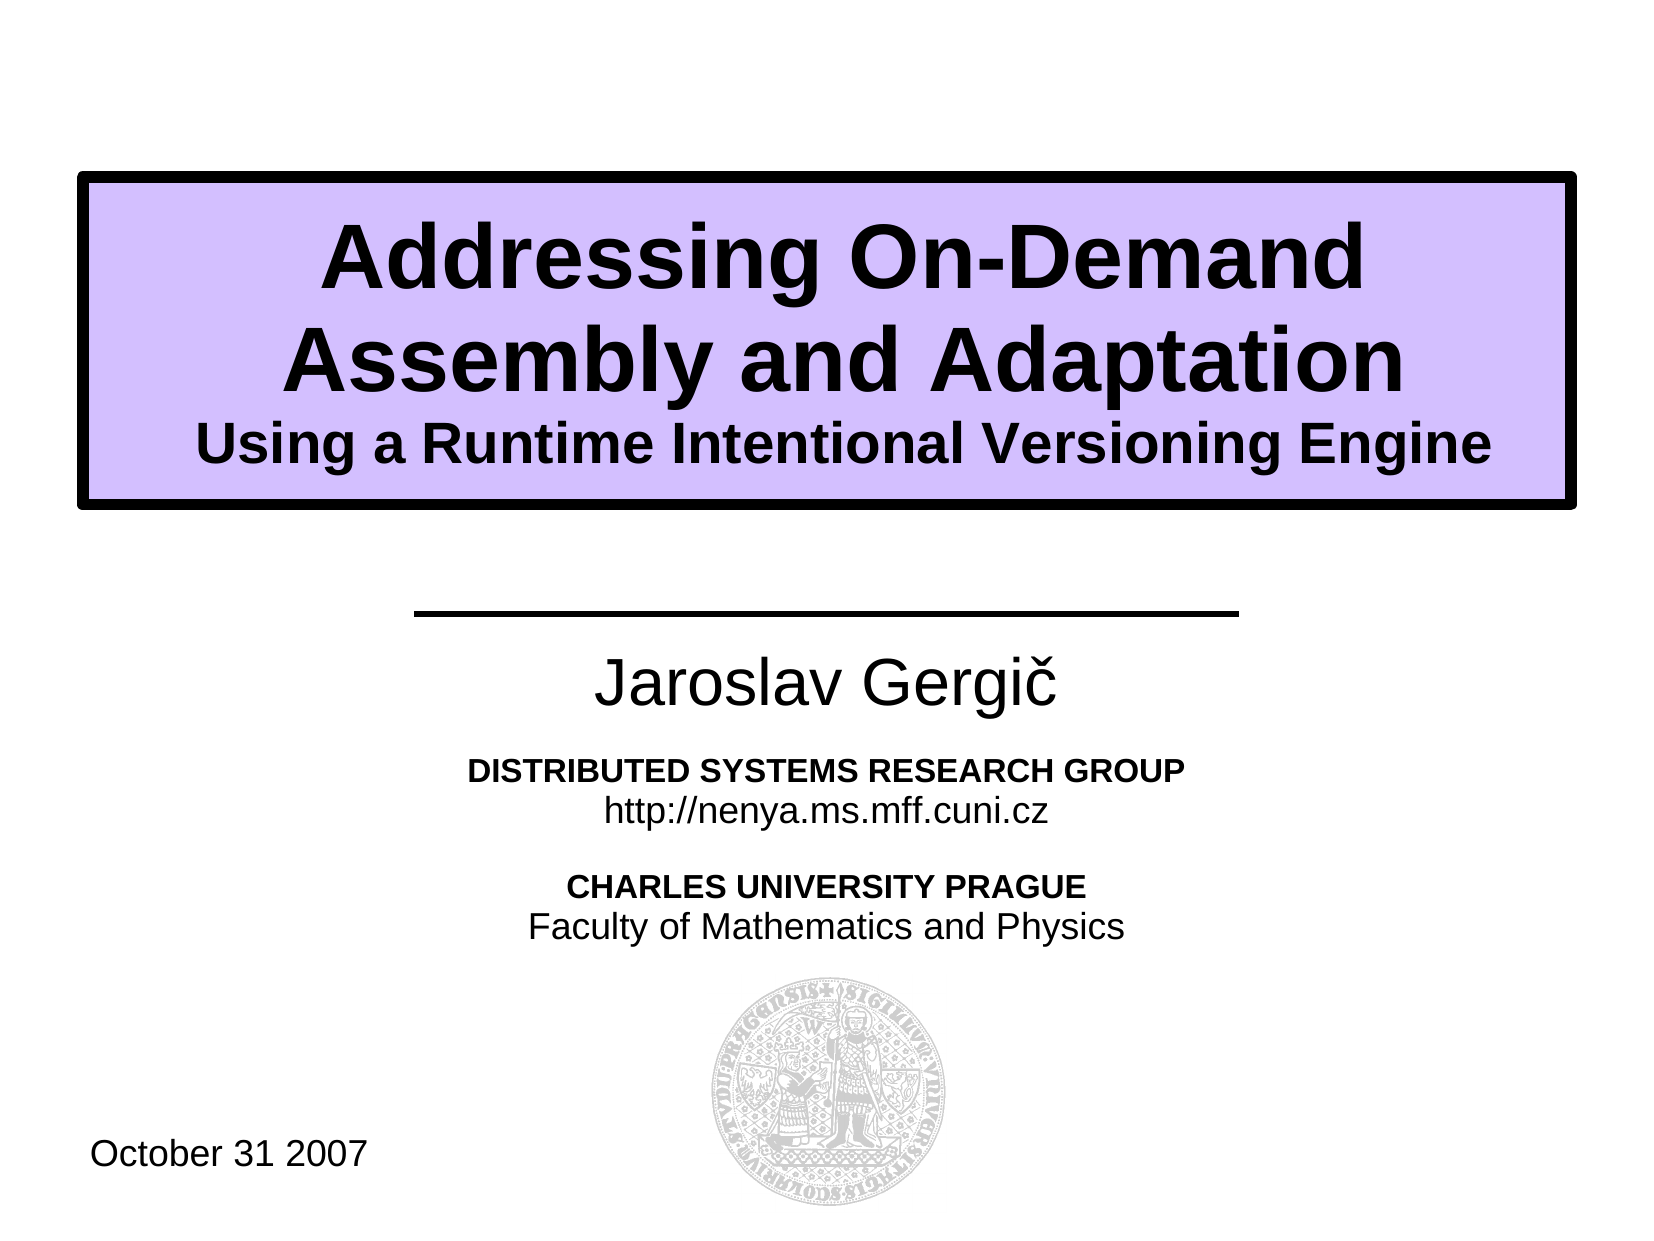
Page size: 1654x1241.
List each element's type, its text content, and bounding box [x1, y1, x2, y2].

title Addressing On-Demand Assembly and Adaptation Using a Runtime Intentional Versioning Engine [82, 177, 1571, 505]
text_box October 31 2007 [75, 1125, 526, 1182]
picture [707, 974, 947, 1213]
